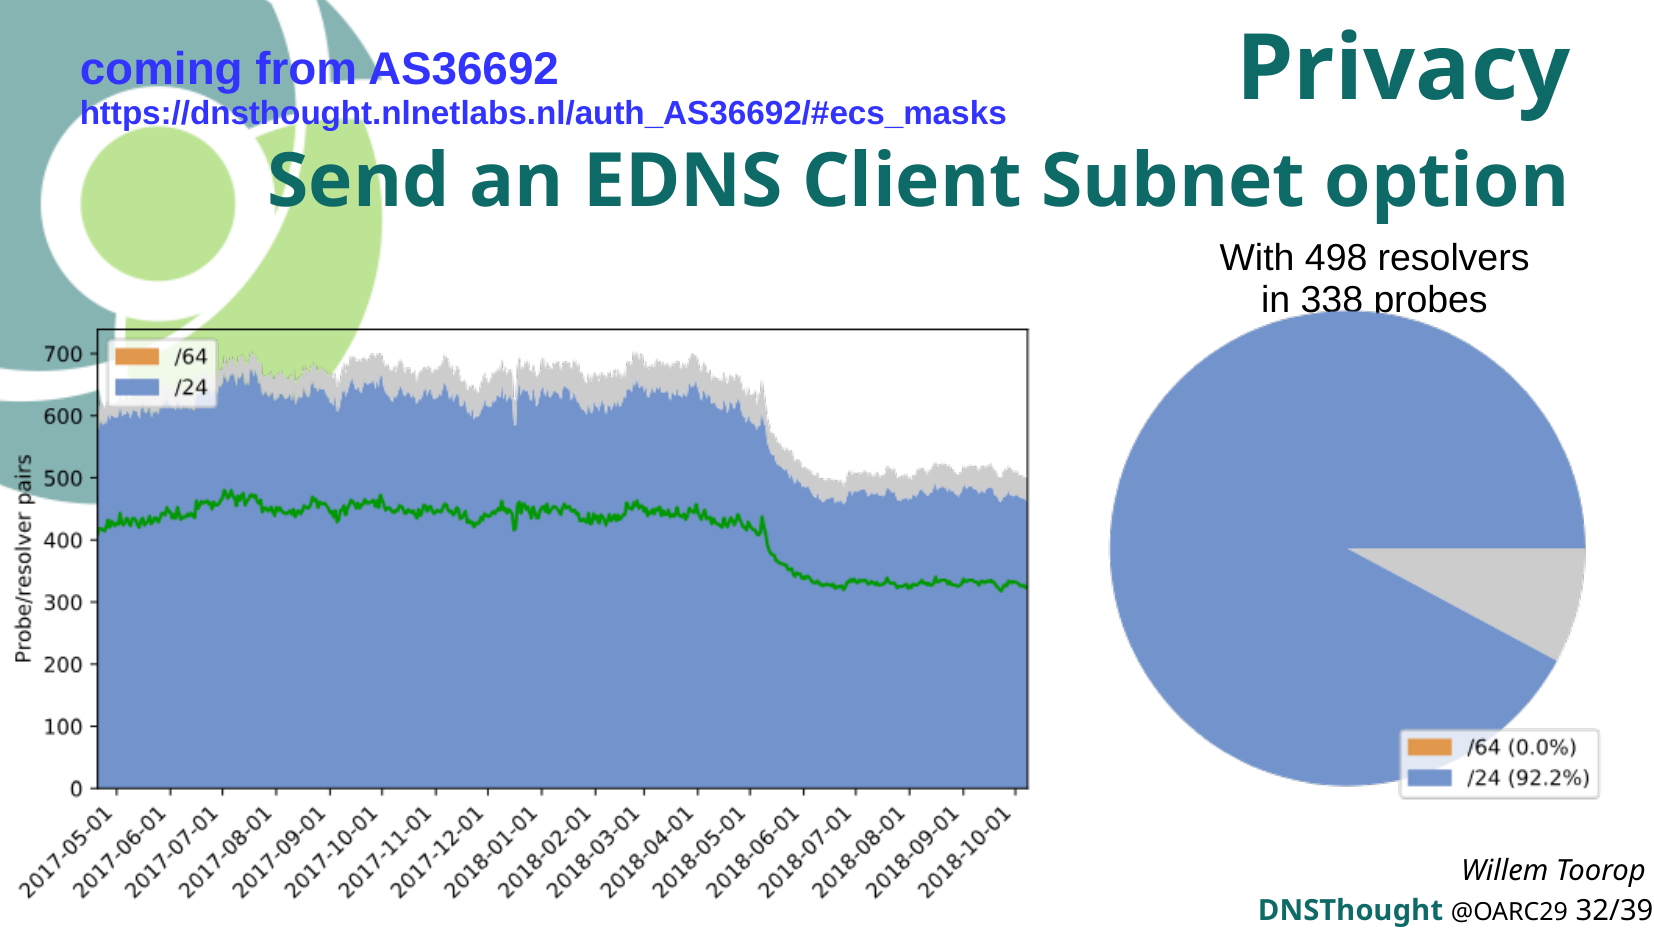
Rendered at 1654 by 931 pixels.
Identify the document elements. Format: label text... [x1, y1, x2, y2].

text_box coming from AS36692 https://dnsthought.nlnetlabs.nl/auth_AS36692/#ecs_masks [64, 35, 1176, 125]
text_box With 498 resolvers in 338 probes [1204, 229, 1654, 394]
picture [0, 0, 1050, 918]
title Privacy Send an EDNS Client Subnet option [35, 0, 1571, 255]
picture [1062, 265, 1631, 829]
